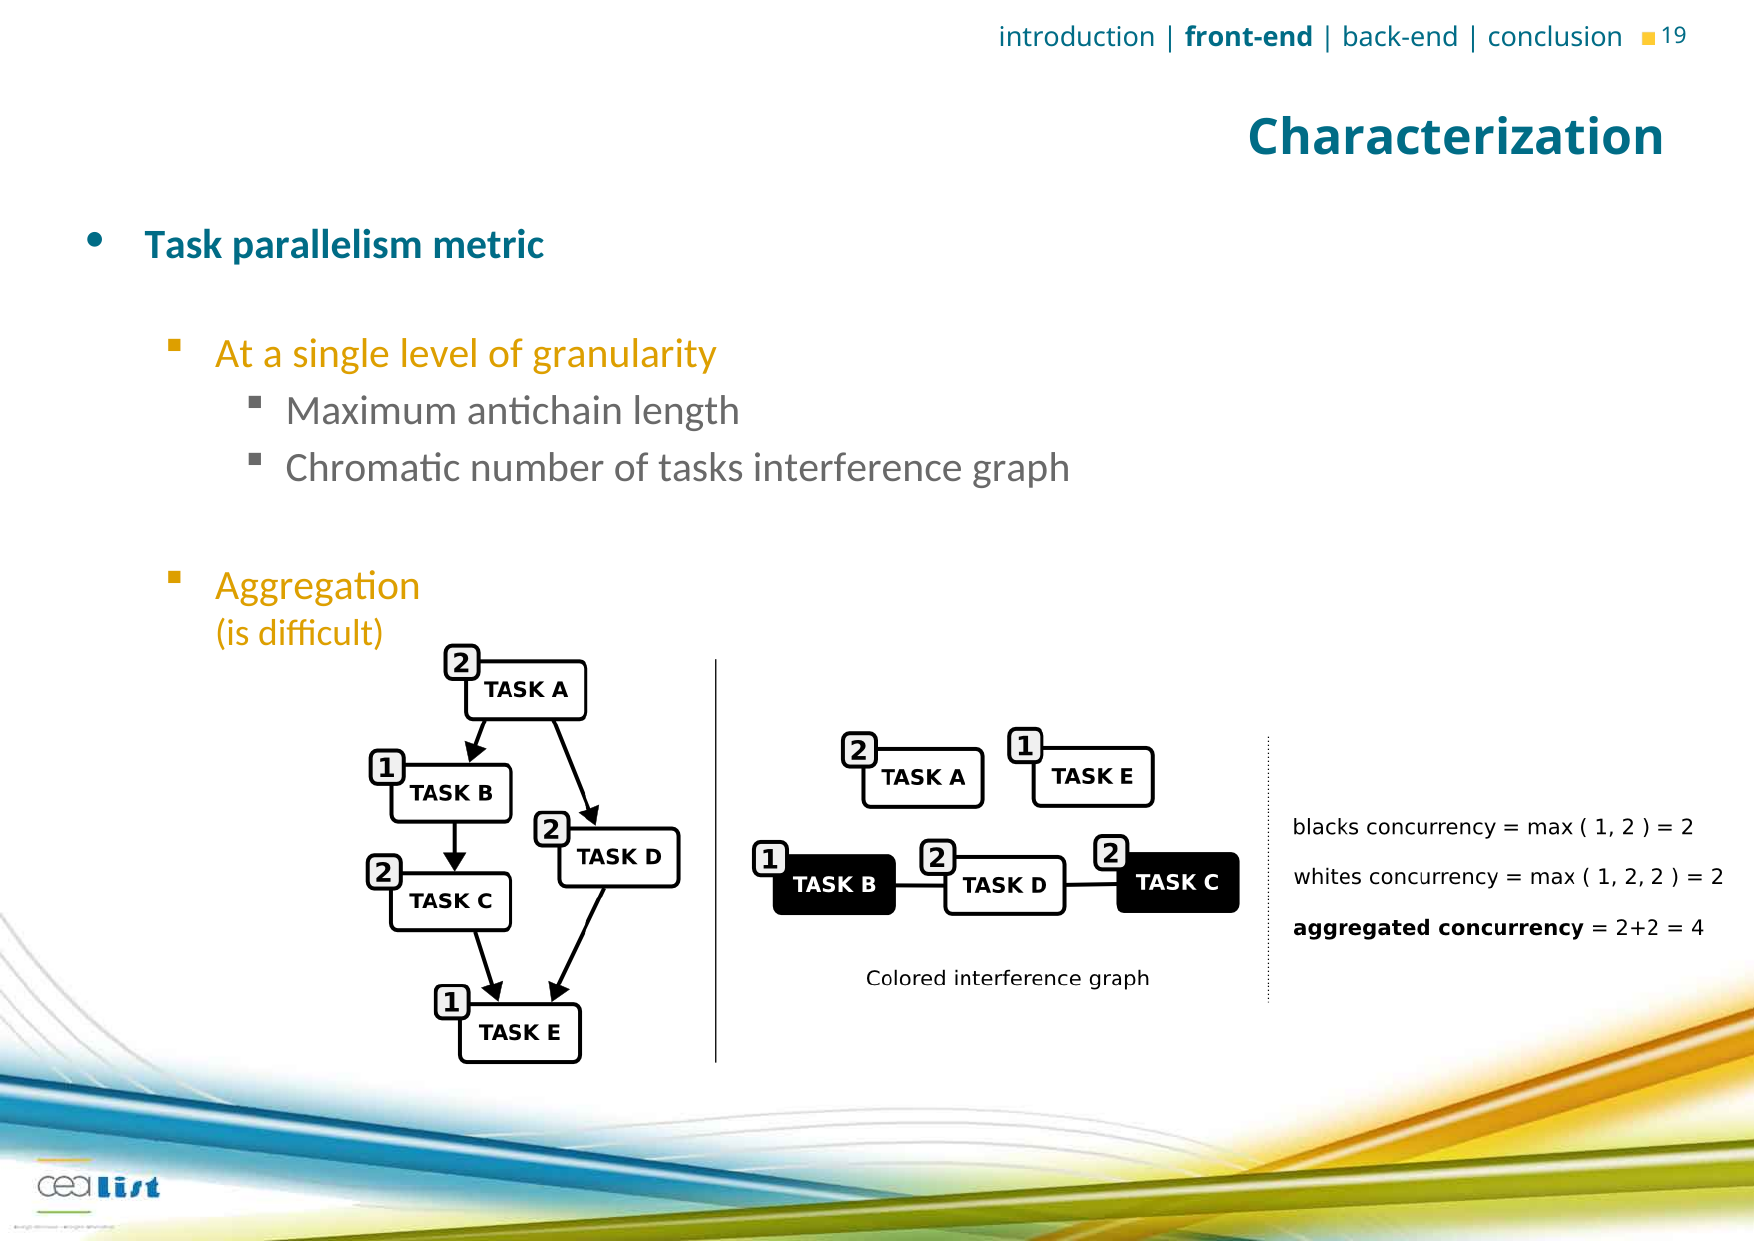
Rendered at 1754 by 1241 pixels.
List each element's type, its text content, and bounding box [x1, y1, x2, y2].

title Characterization [72, 86, 1682, 183]
text_box <number> [1640, 12, 1704, 60]
picture [0, 0, 1754, 1241]
list Task parallelism metric At a single level of granularity Maximum antichain length Chromatic number of tasks interference graph Aggregation (is difficult) [68, 208, 1679, 1021]
title introduction | front-end | back-end | conclusion [404, 11, 1640, 61]
